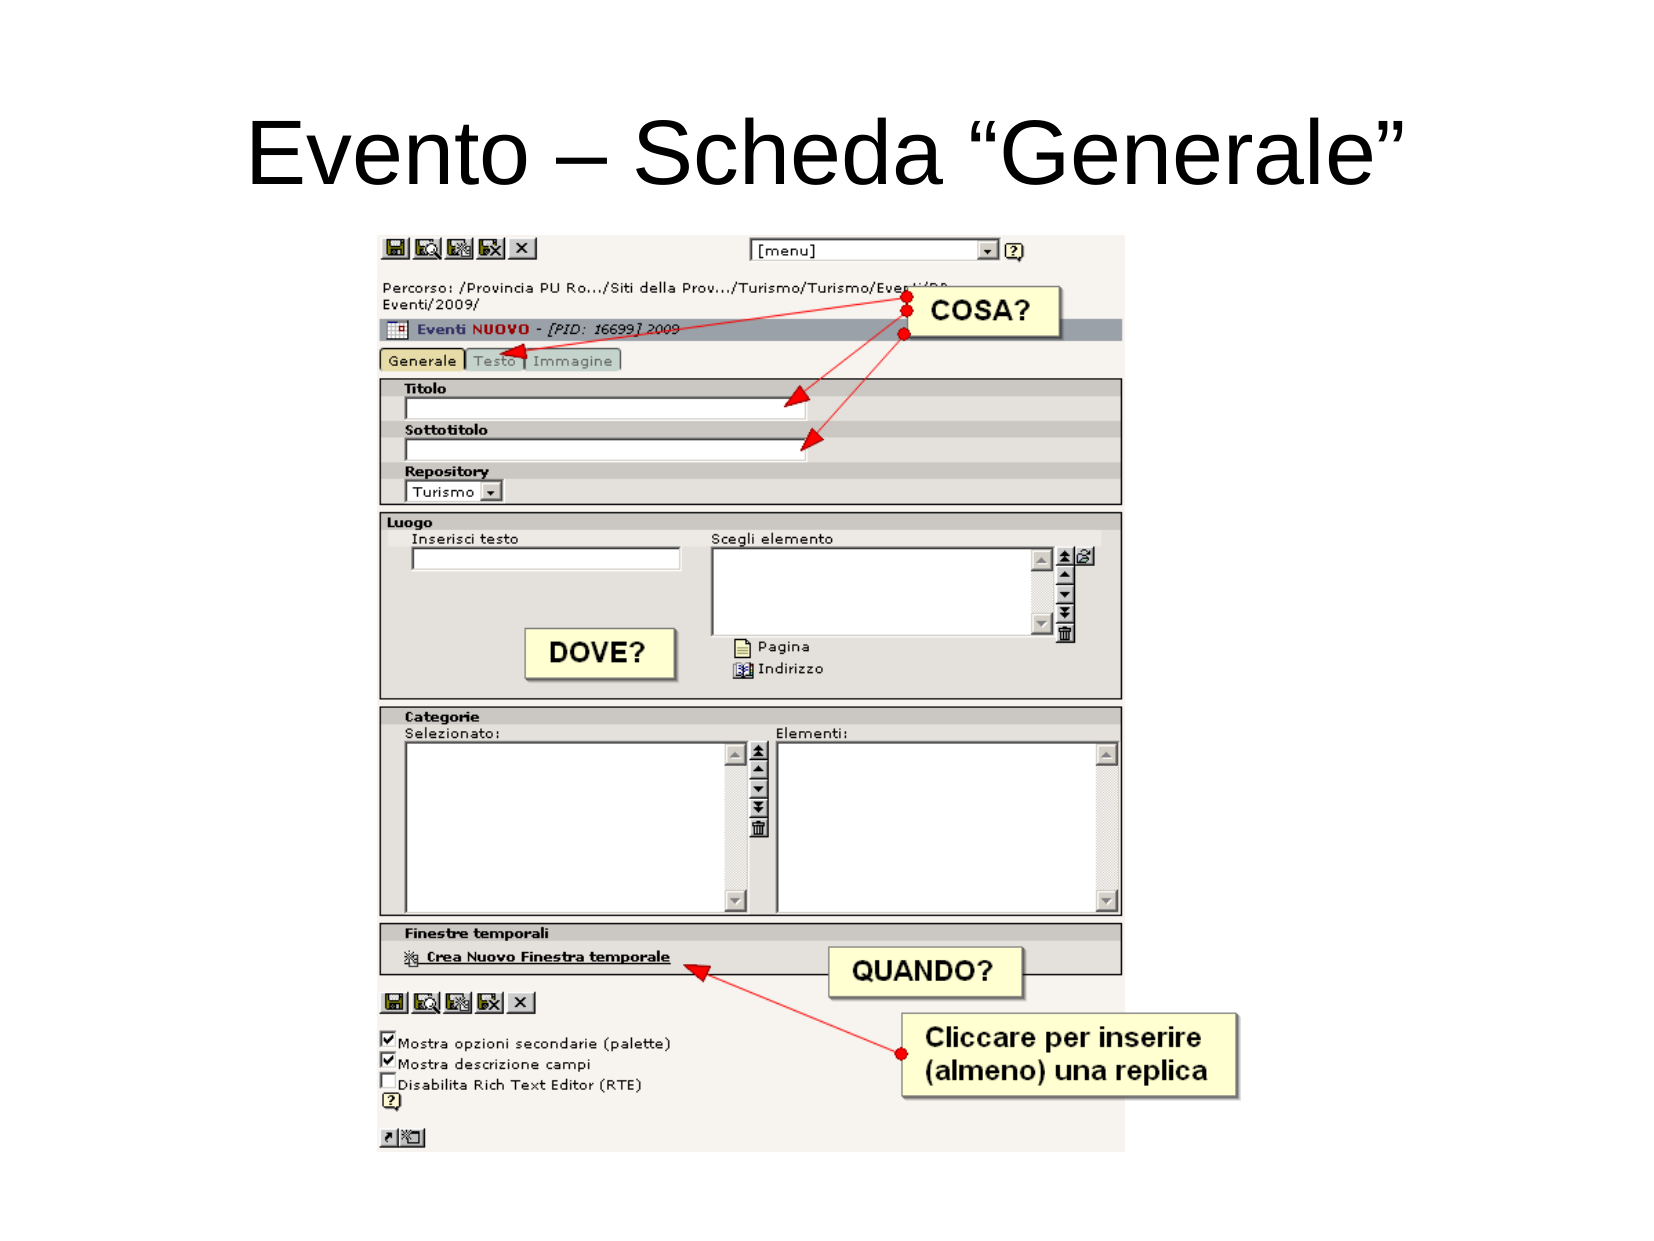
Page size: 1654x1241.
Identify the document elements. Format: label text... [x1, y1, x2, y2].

title Evento – Scheda “Generale” [82, 49, 1571, 257]
picture [377, 235, 1241, 1152]
